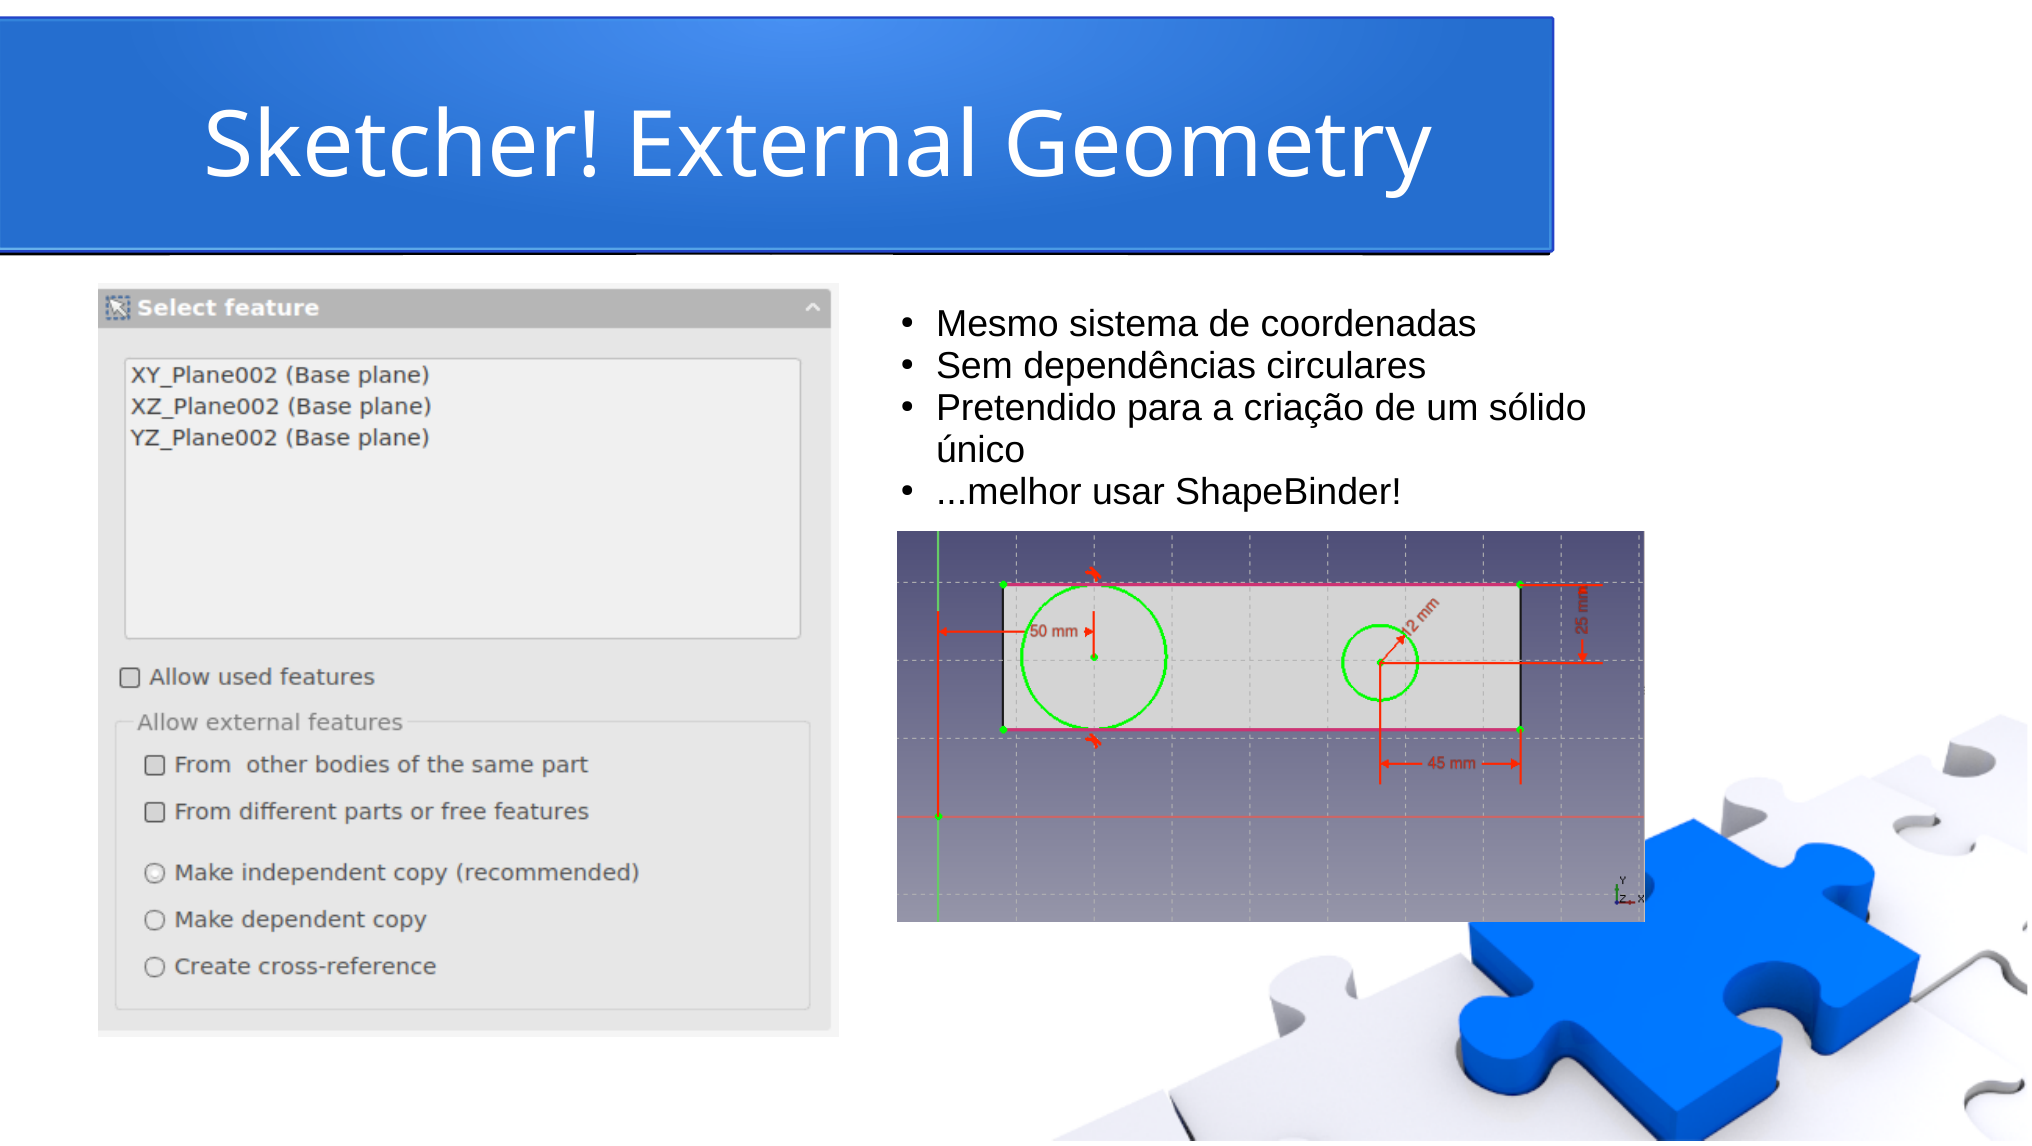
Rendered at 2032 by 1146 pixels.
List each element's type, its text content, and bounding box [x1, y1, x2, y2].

text_box Mesmo sistema de coordenadas Sem dependências circulares Pretendido para a criação de um sólido único ...melhor usar ShapeBinder! [885, 295, 1689, 521]
picture [98, 283, 839, 1037]
title Sketcher! External Geometry [101, 45, 1536, 237]
picture [897, 531, 2028, 1141]
